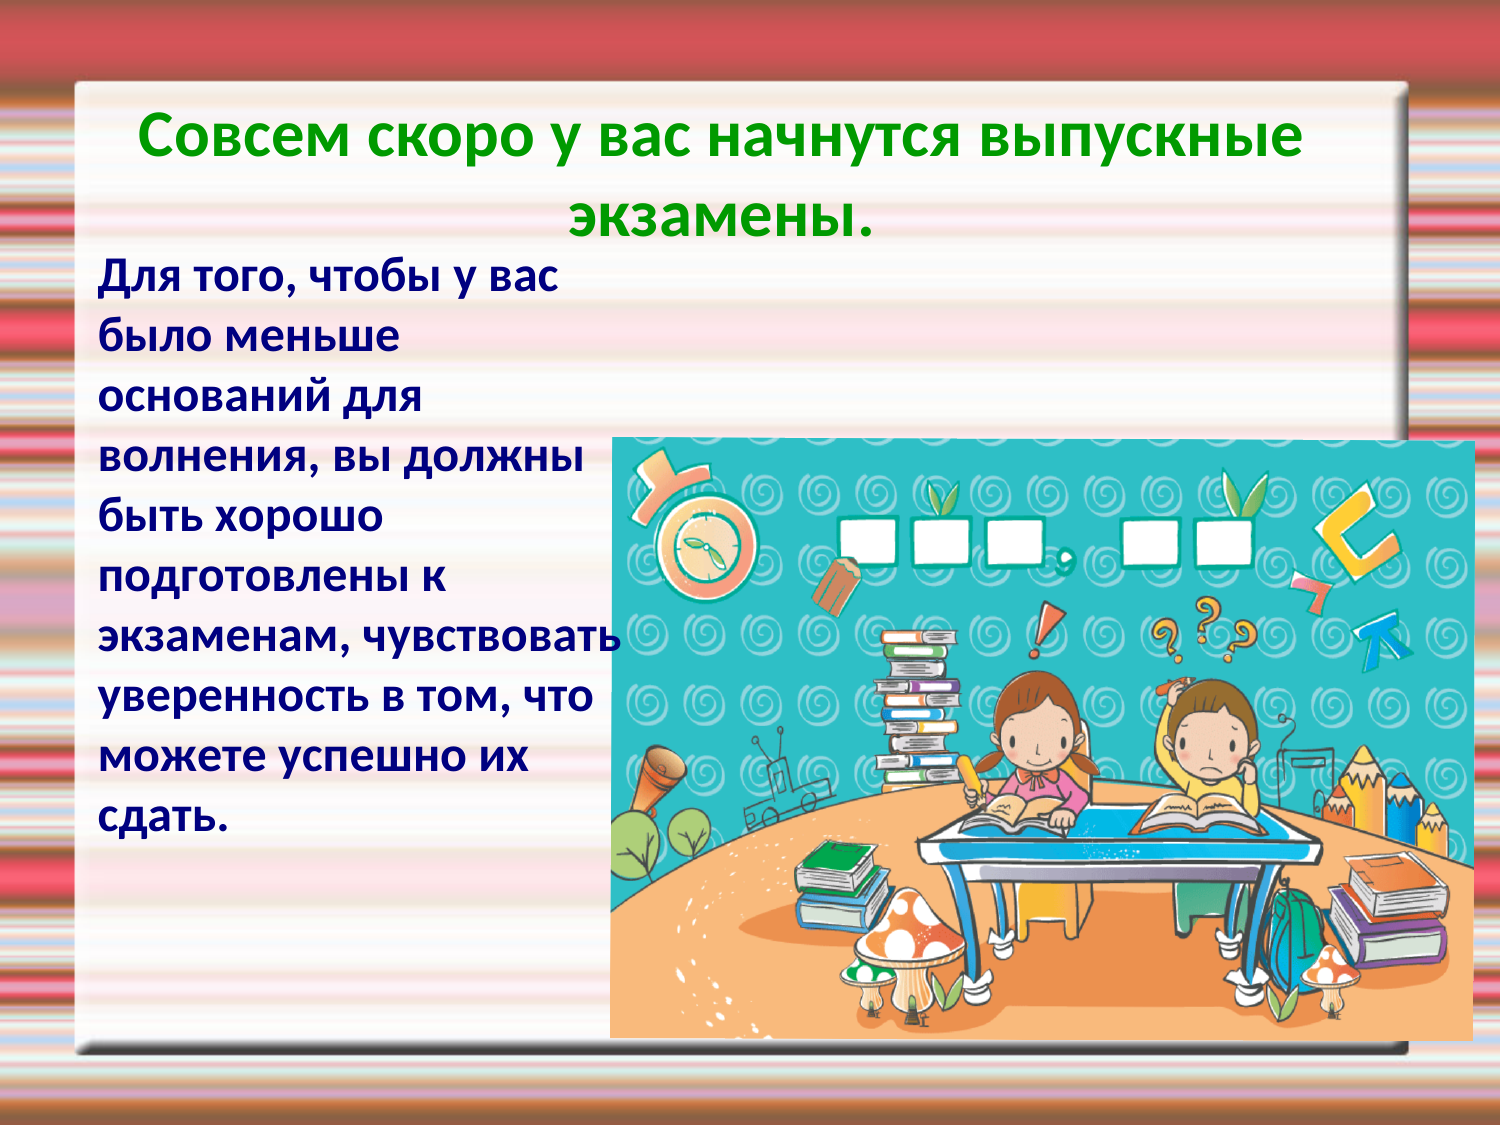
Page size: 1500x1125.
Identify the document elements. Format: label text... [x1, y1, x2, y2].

picture [0, 0, 1500, 1125]
title Совсем скоро у вас начнутся выпускные экзамены. [46, 82, 1397, 270]
list Для того, чтобы у вас было меньше оснований для волнения, вы должны быть хорошо подготовлены к экзаменам, чувствовать уверенность в том, что можете успешно их сдать. [82, 234, 650, 1087]
